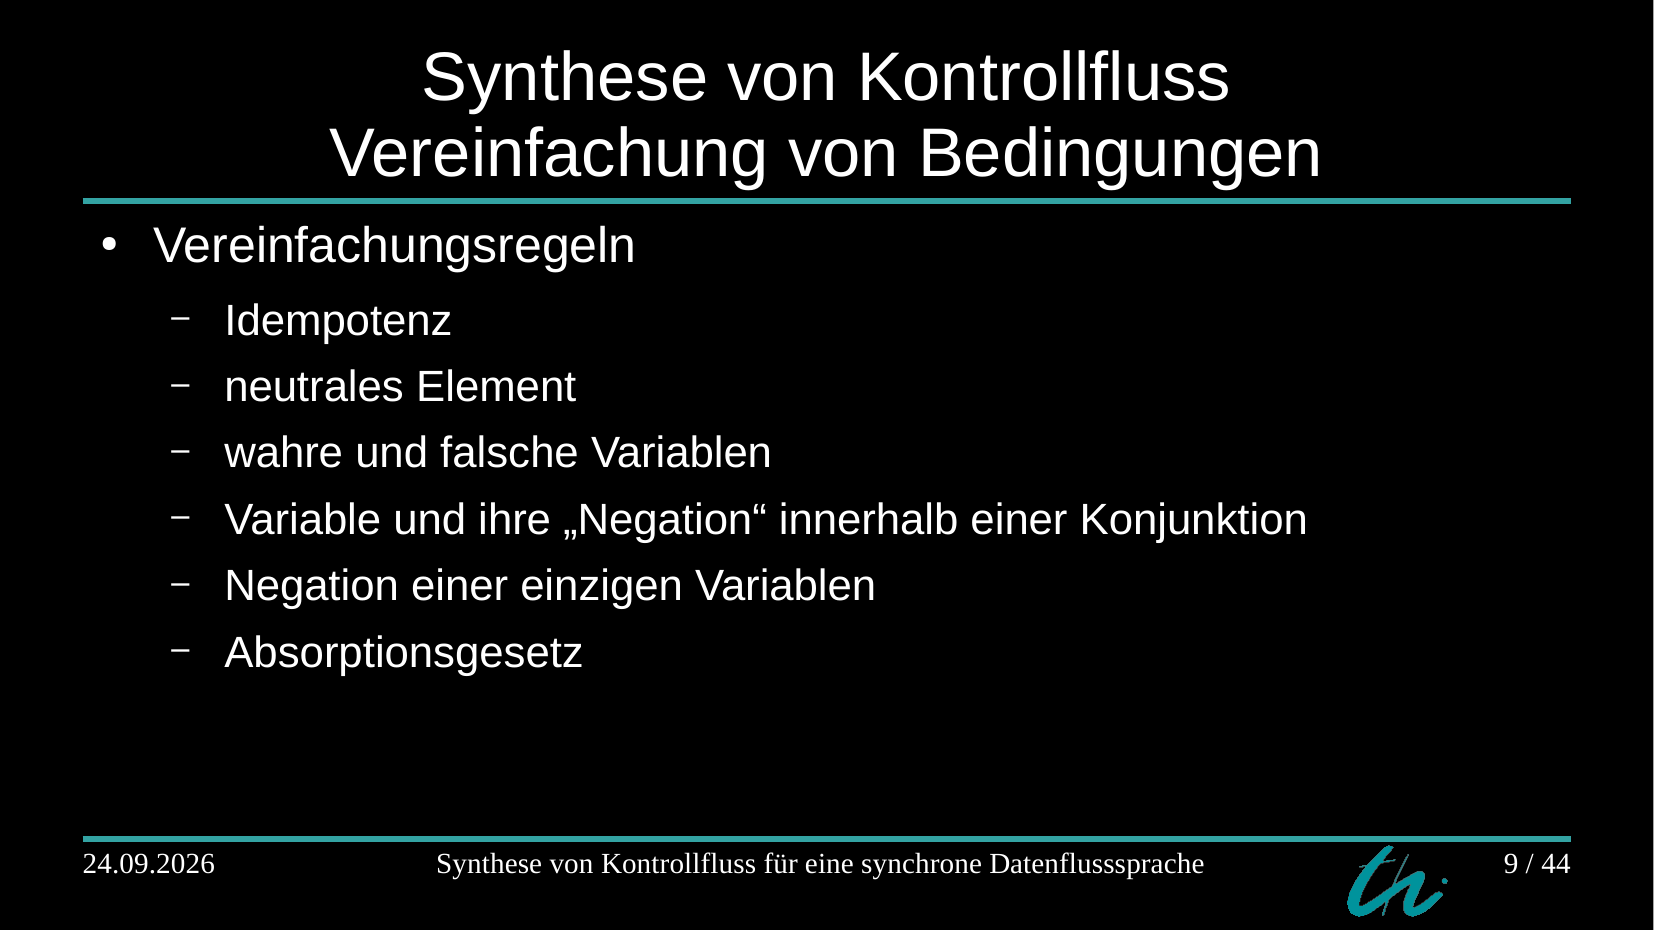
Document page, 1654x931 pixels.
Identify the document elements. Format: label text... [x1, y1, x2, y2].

picture [1347, 845, 1448, 917]
list Vereinfachungsregeln Idempotenz neutrales Element wahre und falsche Variablen Variable und ihre „Negation“ innerhalb einer Konjunktion Negation einer einzigen Variablen Absorptionsgesetz [82, 217, 1571, 815]
title Synthese von Kontrollfluss Vereinfachung von Bedingungen [82, 37, 1571, 193]
